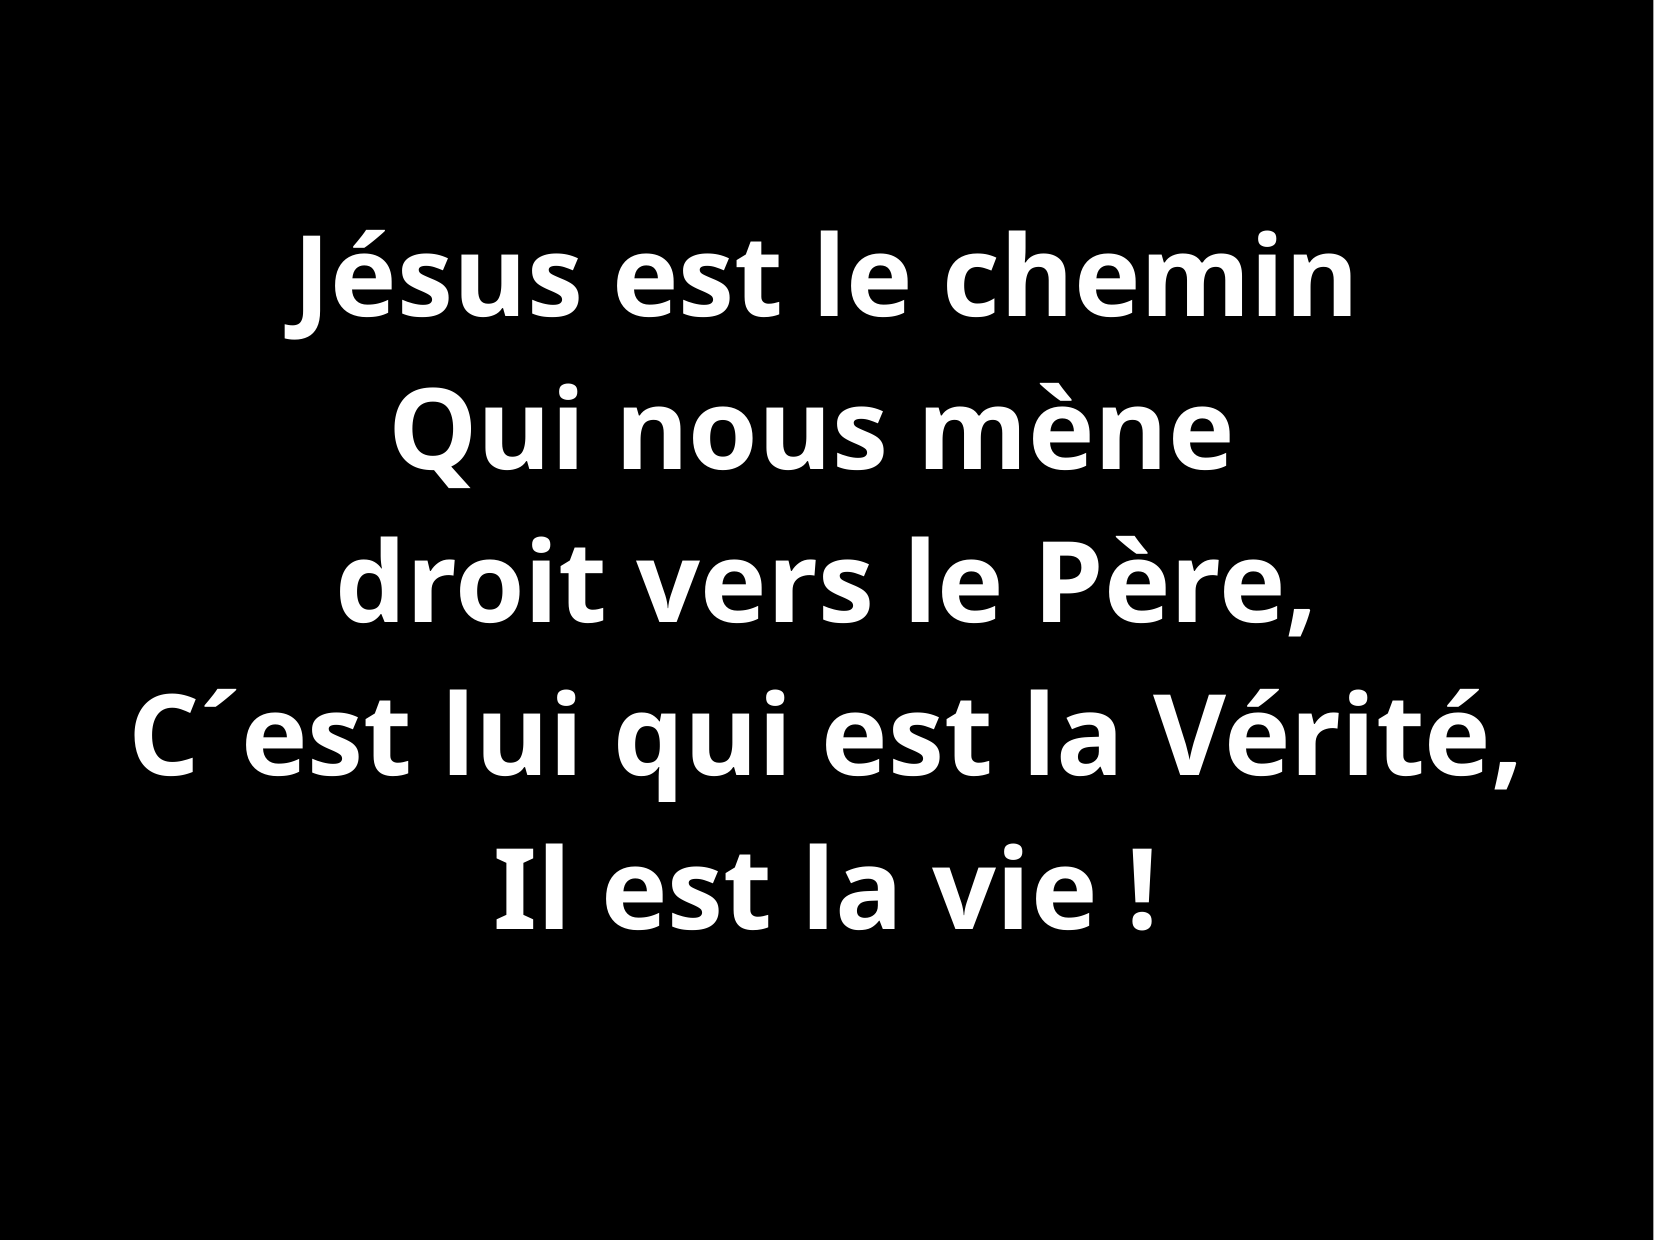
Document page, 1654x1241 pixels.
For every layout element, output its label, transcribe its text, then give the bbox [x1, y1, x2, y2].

subtitle Jésus est le chemin Qui nous mène droit vers le Père, C´est lui qui est la Vérité, Il est la vie ! [82, 30, 1571, 1128]
